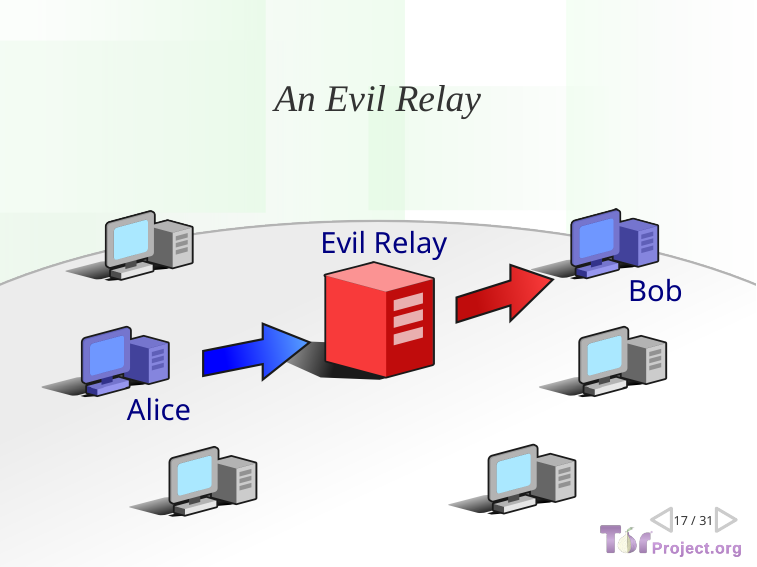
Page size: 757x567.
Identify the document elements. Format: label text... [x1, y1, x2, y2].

text_box An Evil Relay [0, 70, 756, 127]
text_box [716, 508, 737, 532]
picture [0, 0, 757, 567]
text_box Bob [599, 262, 712, 313]
text_box <number> / 31 [618, 504, 756, 555]
text_box Evil Relay [300, 215, 469, 266]
text_box [651, 508, 672, 532]
text_box Alice [102, 382, 216, 432]
